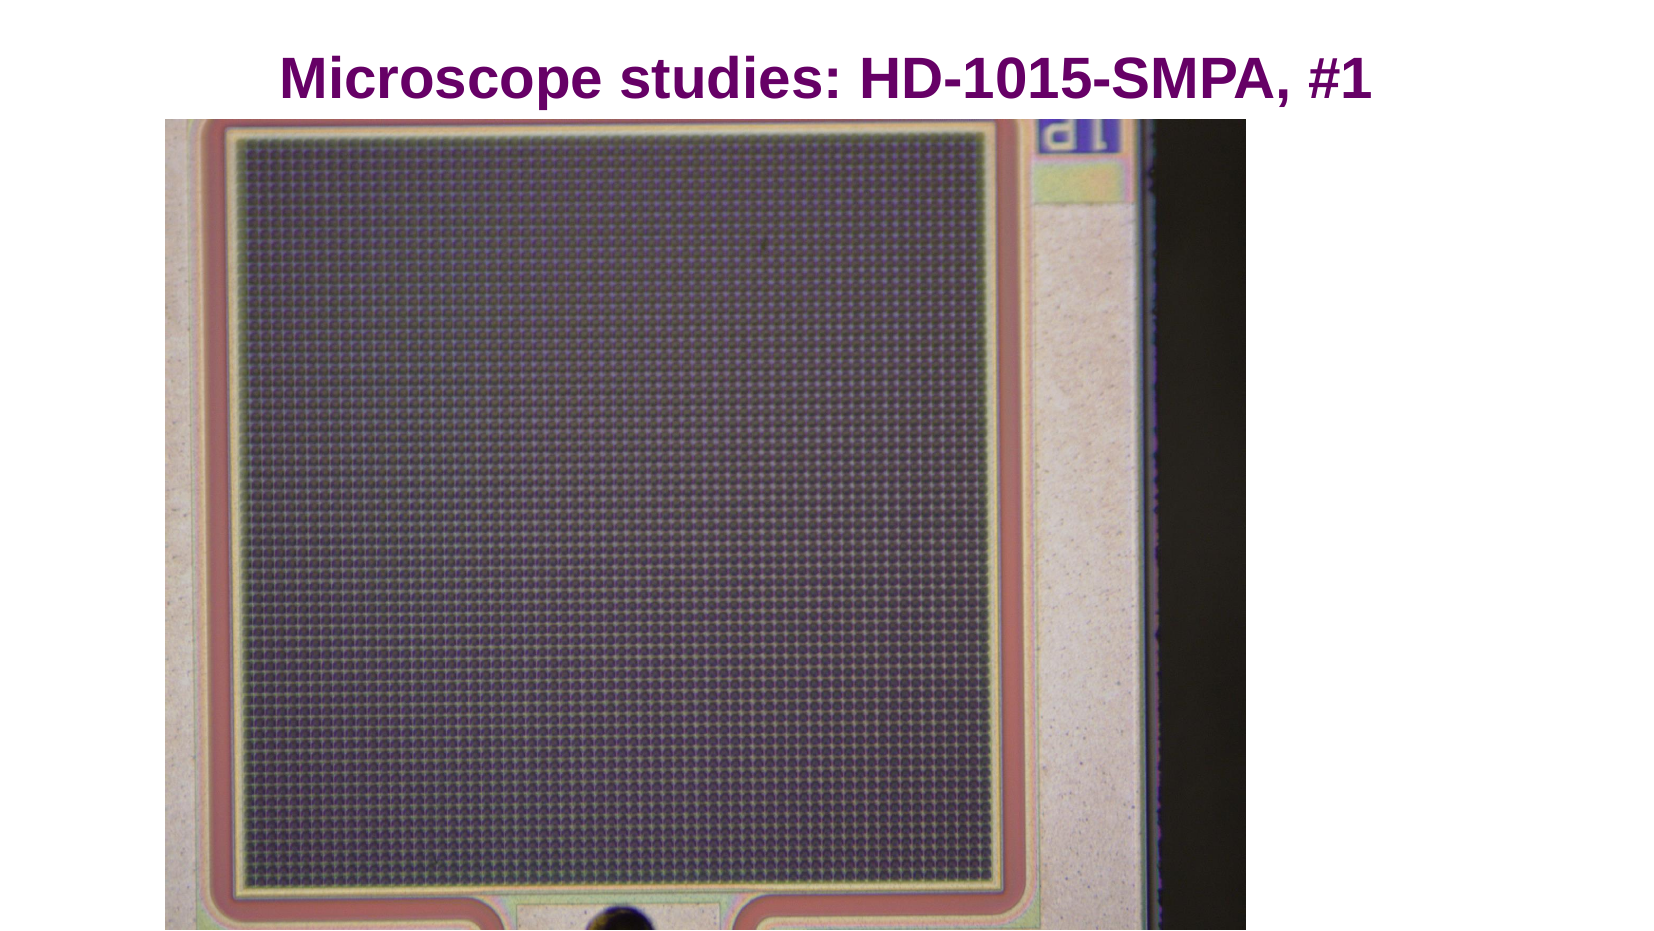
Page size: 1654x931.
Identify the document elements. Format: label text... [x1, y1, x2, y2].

picture [165, 119, 1246, 931]
title Microscope studies: HD-1015-SMPA, #1 [82, 37, 1571, 121]
